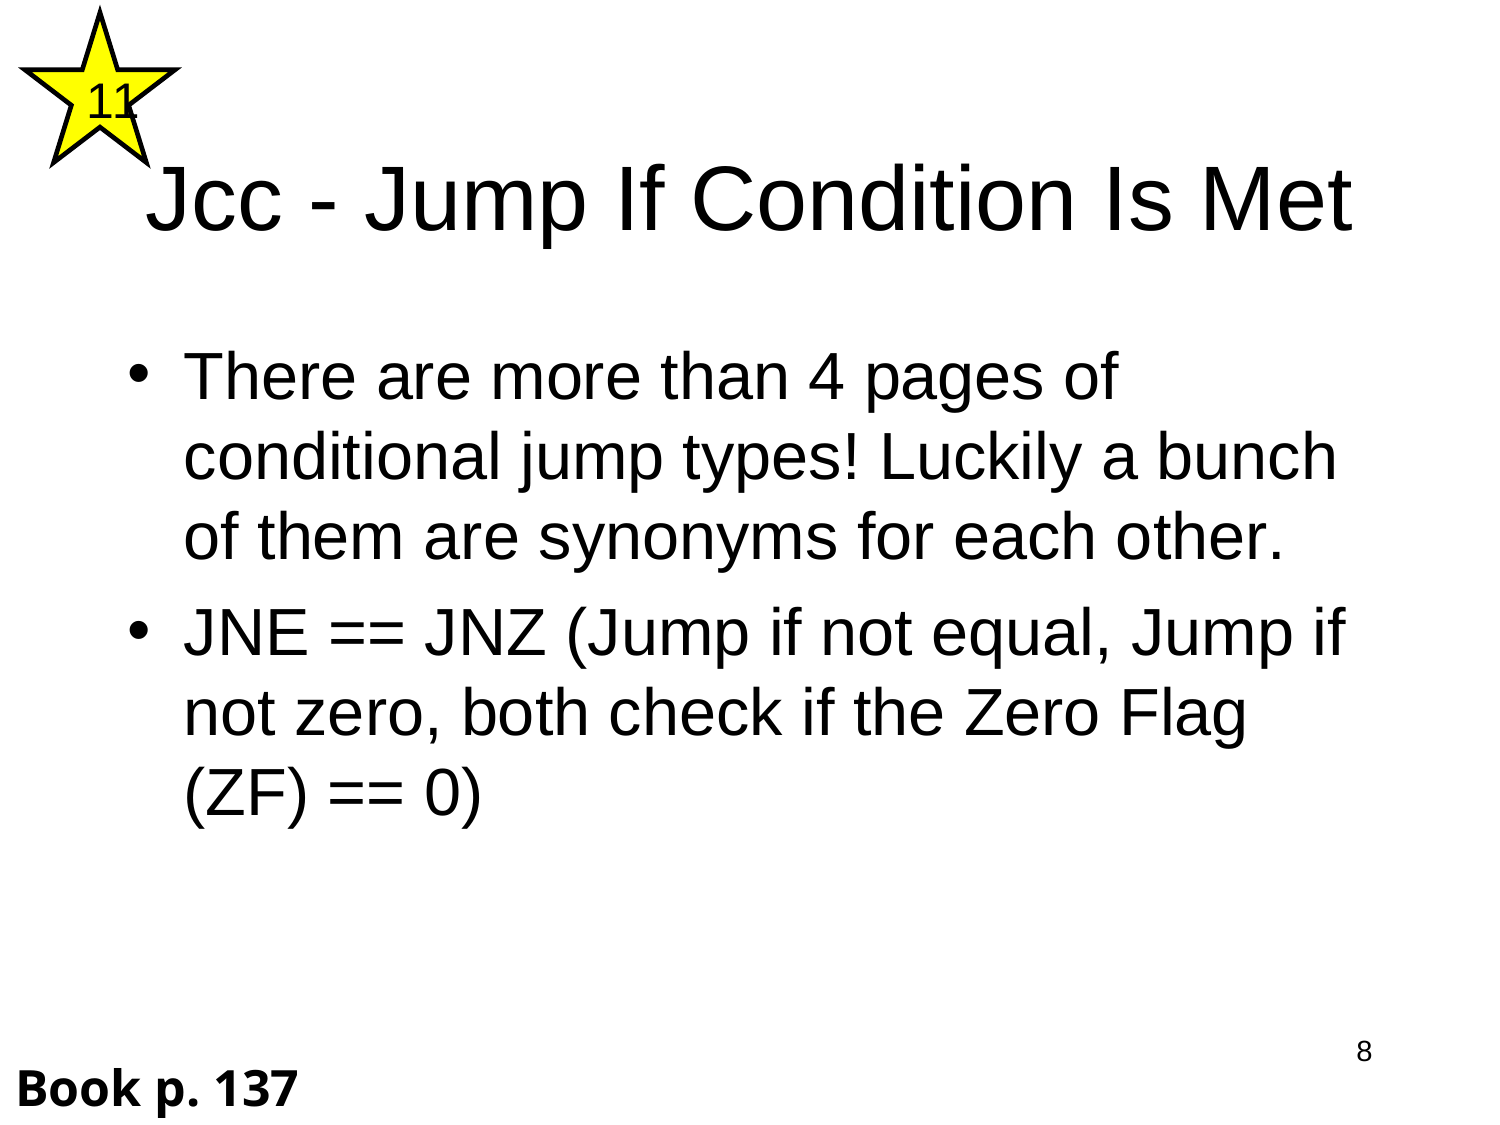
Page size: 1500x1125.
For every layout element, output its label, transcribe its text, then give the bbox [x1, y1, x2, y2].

title Jcc - Jump If Condition Is Met [112, 99, 1388, 288]
text_box <number> [1074, 1025, 1388, 1101]
text_box 11 [24, 12, 175, 163]
list There are more than 4 pages of conditional jump types! Luckily a bunch of them are synonyms for each other. JNE == JNZ (Jump if not equal, Jump if not zero, both check if the Zero Flag (ZF) == 0) [112, 324, 1388, 1001]
text_box Book p. 137 [0, 1049, 315, 1125]
